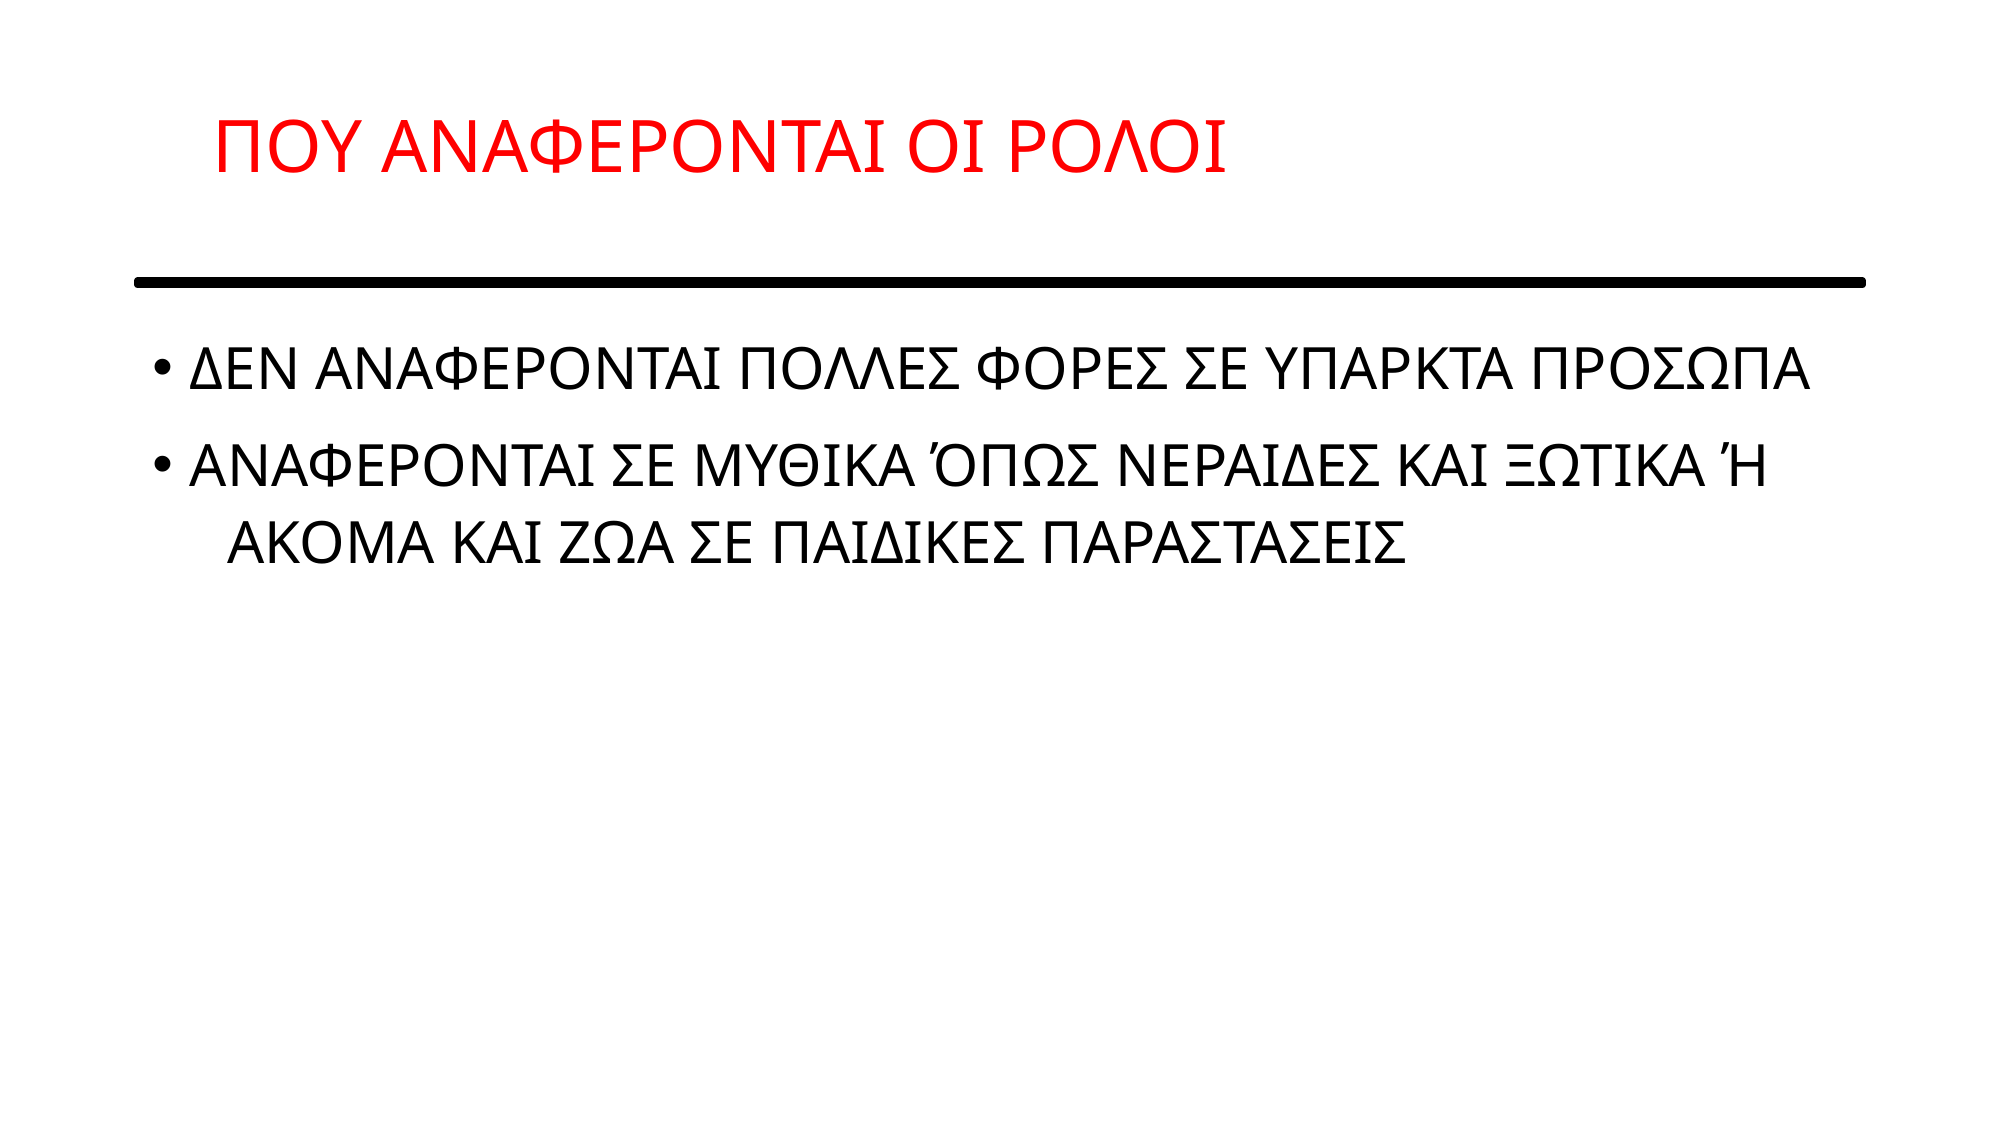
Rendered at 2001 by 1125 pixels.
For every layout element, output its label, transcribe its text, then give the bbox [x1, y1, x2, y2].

list ΔΕΝ ΑΝΑΦΕΡΟΝΤΑΙ ΠΟΛΛΕΣ ΦΟΡΕΣ ΣΕ ΥΠΑΡΚΤΑ ΠΡΟΣΩΠΑ ΑΝΑΦΕΡΟΝΤΑΙ ΣΕ ΜΥΘΙΚΑ ΌΠΩΣ ΝΕΡΑΙΔΕΣ ΚΑΙ ΞΩΤΙΚΑ Ή ΑΚΟΜΑ ΚΑΙ ΖΩΑ ΣΕ ΠΑΙΔΙΚΕΣ ΠΑΡΑΣΤΑΣΕΙΣ [137, 316, 1863, 641]
title ΠΟΥ ΑΝΑΦΕΡΟΝΤΑΙ ΟΙ ΡΟΛΟΙ [197, 59, 1379, 227]
